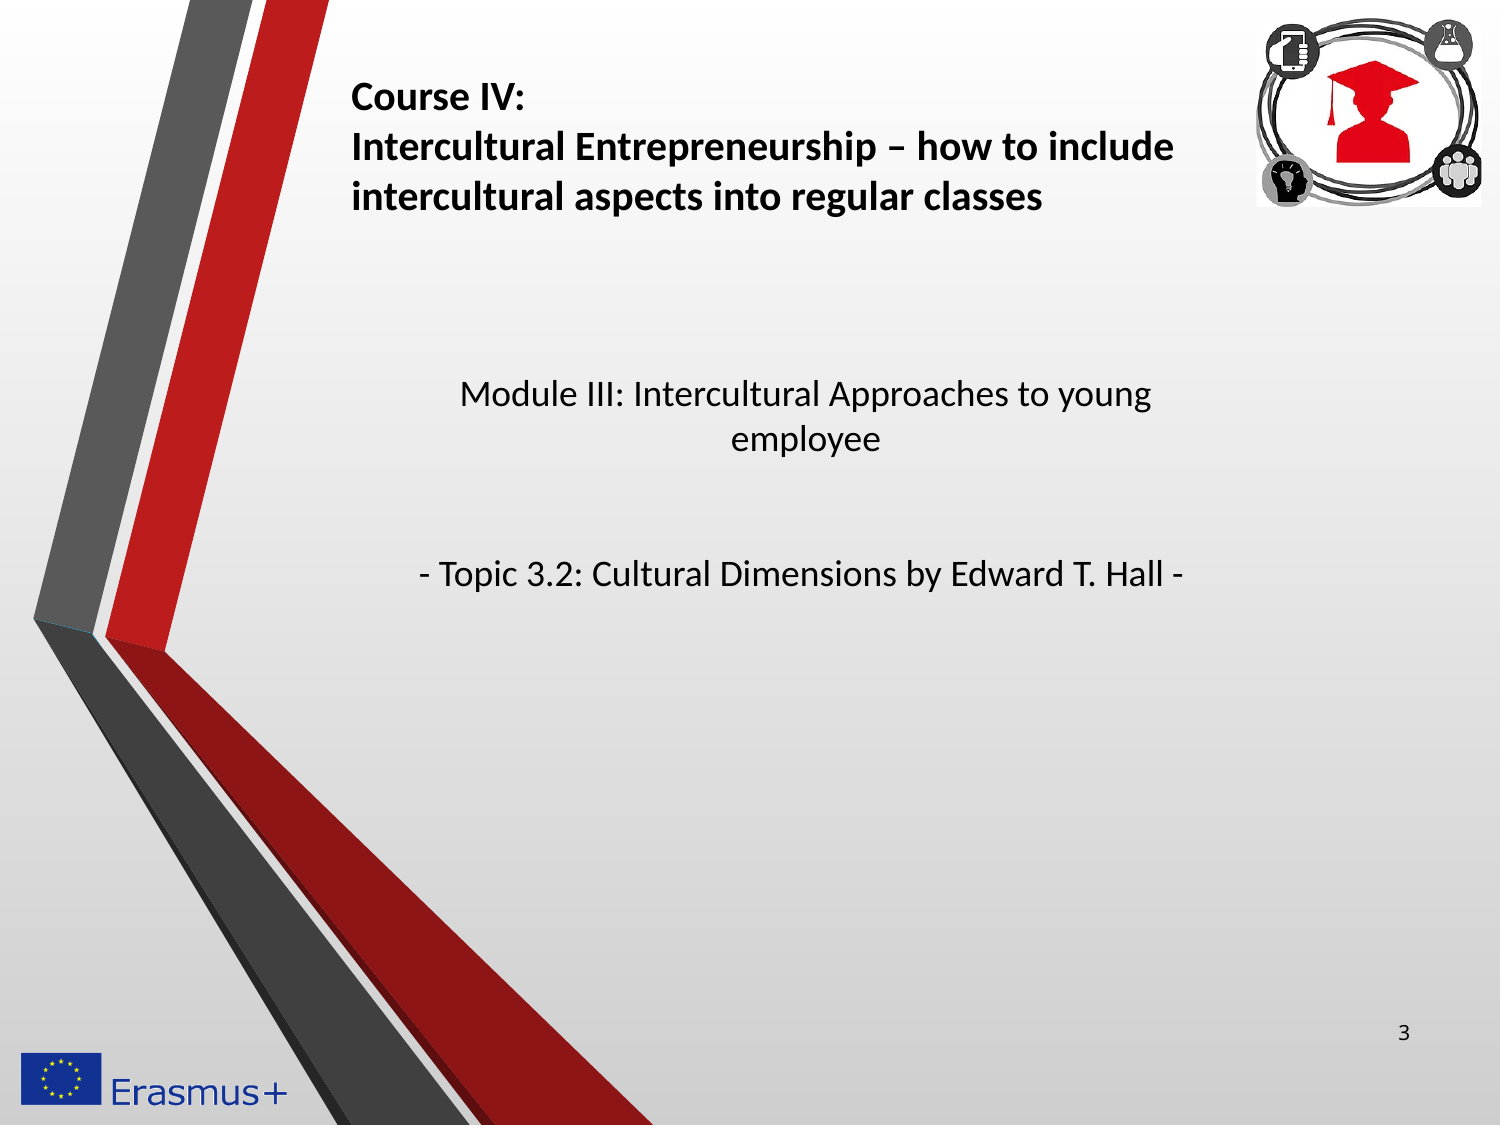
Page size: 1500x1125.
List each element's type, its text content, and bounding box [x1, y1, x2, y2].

chart [1258, 19, 1483, 209]
picture [5, 1037, 302, 1120]
slide_number <numer> [1357, 1003, 1425, 1064]
text_box Module III: Intercultural Approaches to young employee - Topic 3.2: Cultural Dimensions by Edward T. Hall - [389, 361, 1223, 602]
text_box Course IV: Intercultural Entrepreneurship – how to include intercultural aspects into regular classes [336, 61, 1258, 227]
picture [1256, 18, 1482, 207]
